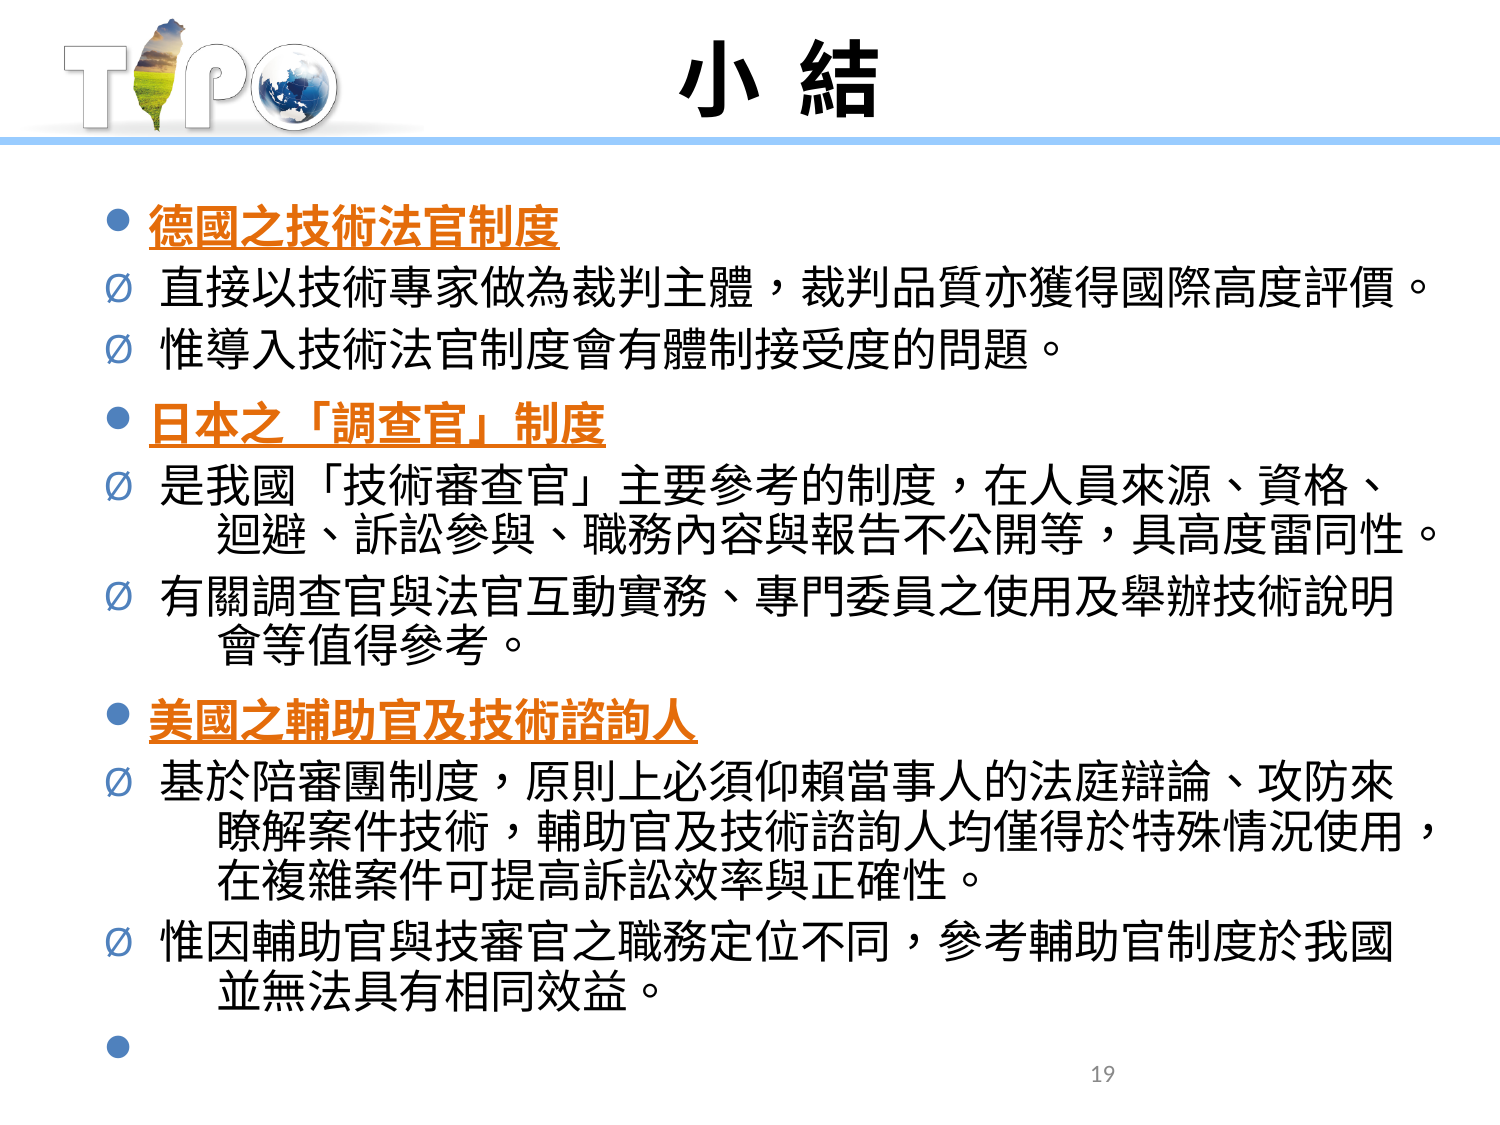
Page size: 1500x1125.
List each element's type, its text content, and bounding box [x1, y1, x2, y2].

list 德國之技術法官制度 直接以技術專家做為裁判主體，裁判品質亦獲得國際高度評價。 惟導入技術法官制度會有體制接受度的問題。 日本之「調查官」制度 是我國「技術審查官」主要參考的制度，在人員來源、資格、迴避、訴訟參與、職務內容與報告不公開等，具高度雷同性。 有關調查官與法官互動實務、專門委員之使用及舉辦技術說明會等值得參考。 美國之輔助官及技術諮詢人 基於陪審團制度，原則上必須仰賴當事人的法庭辯論、攻防來瞭解案件技術，輔助官及技術諮詢人均僅得於特殊情況使用，在複雜案件可提高訴訟效率與正確性。 惟因輔助官與技審官之職務定位不同，參考輔助官制度於我國並無法具有相同效益。 [88, 196, 1426, 1036]
title 小 結 [183, 19, 1377, 196]
text_box 18 [1074, 1042, 1426, 1103]
